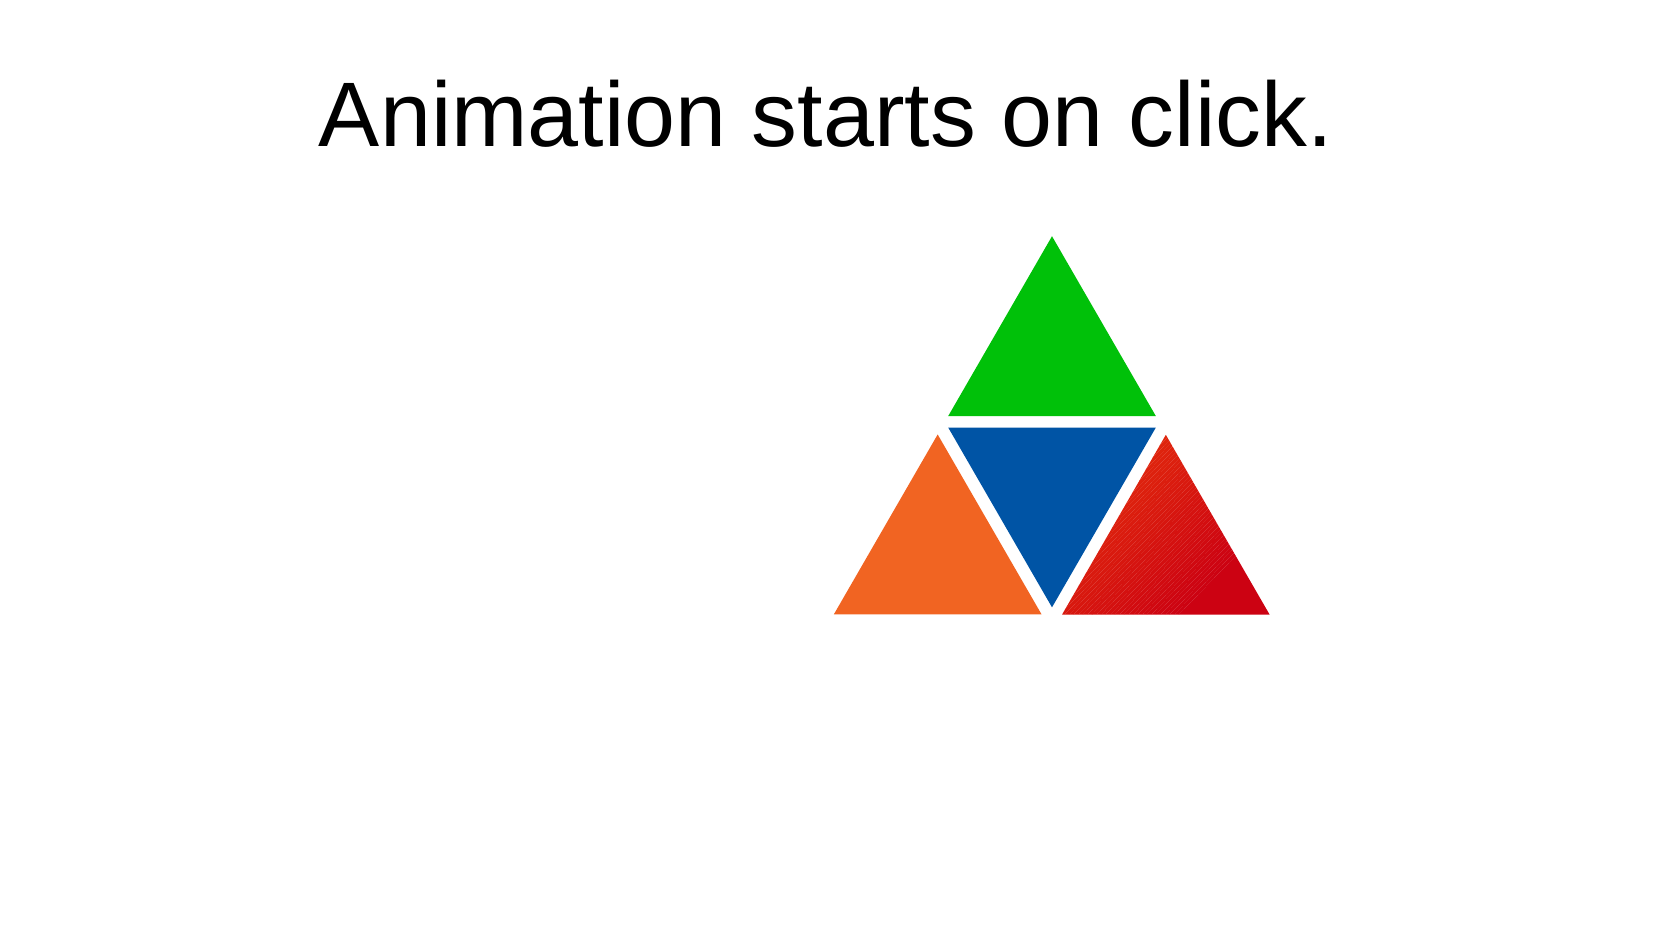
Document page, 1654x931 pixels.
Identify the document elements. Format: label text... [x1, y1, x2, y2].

picture [833, 236, 1270, 615]
title Animation starts on click. [82, 37, 1571, 193]
